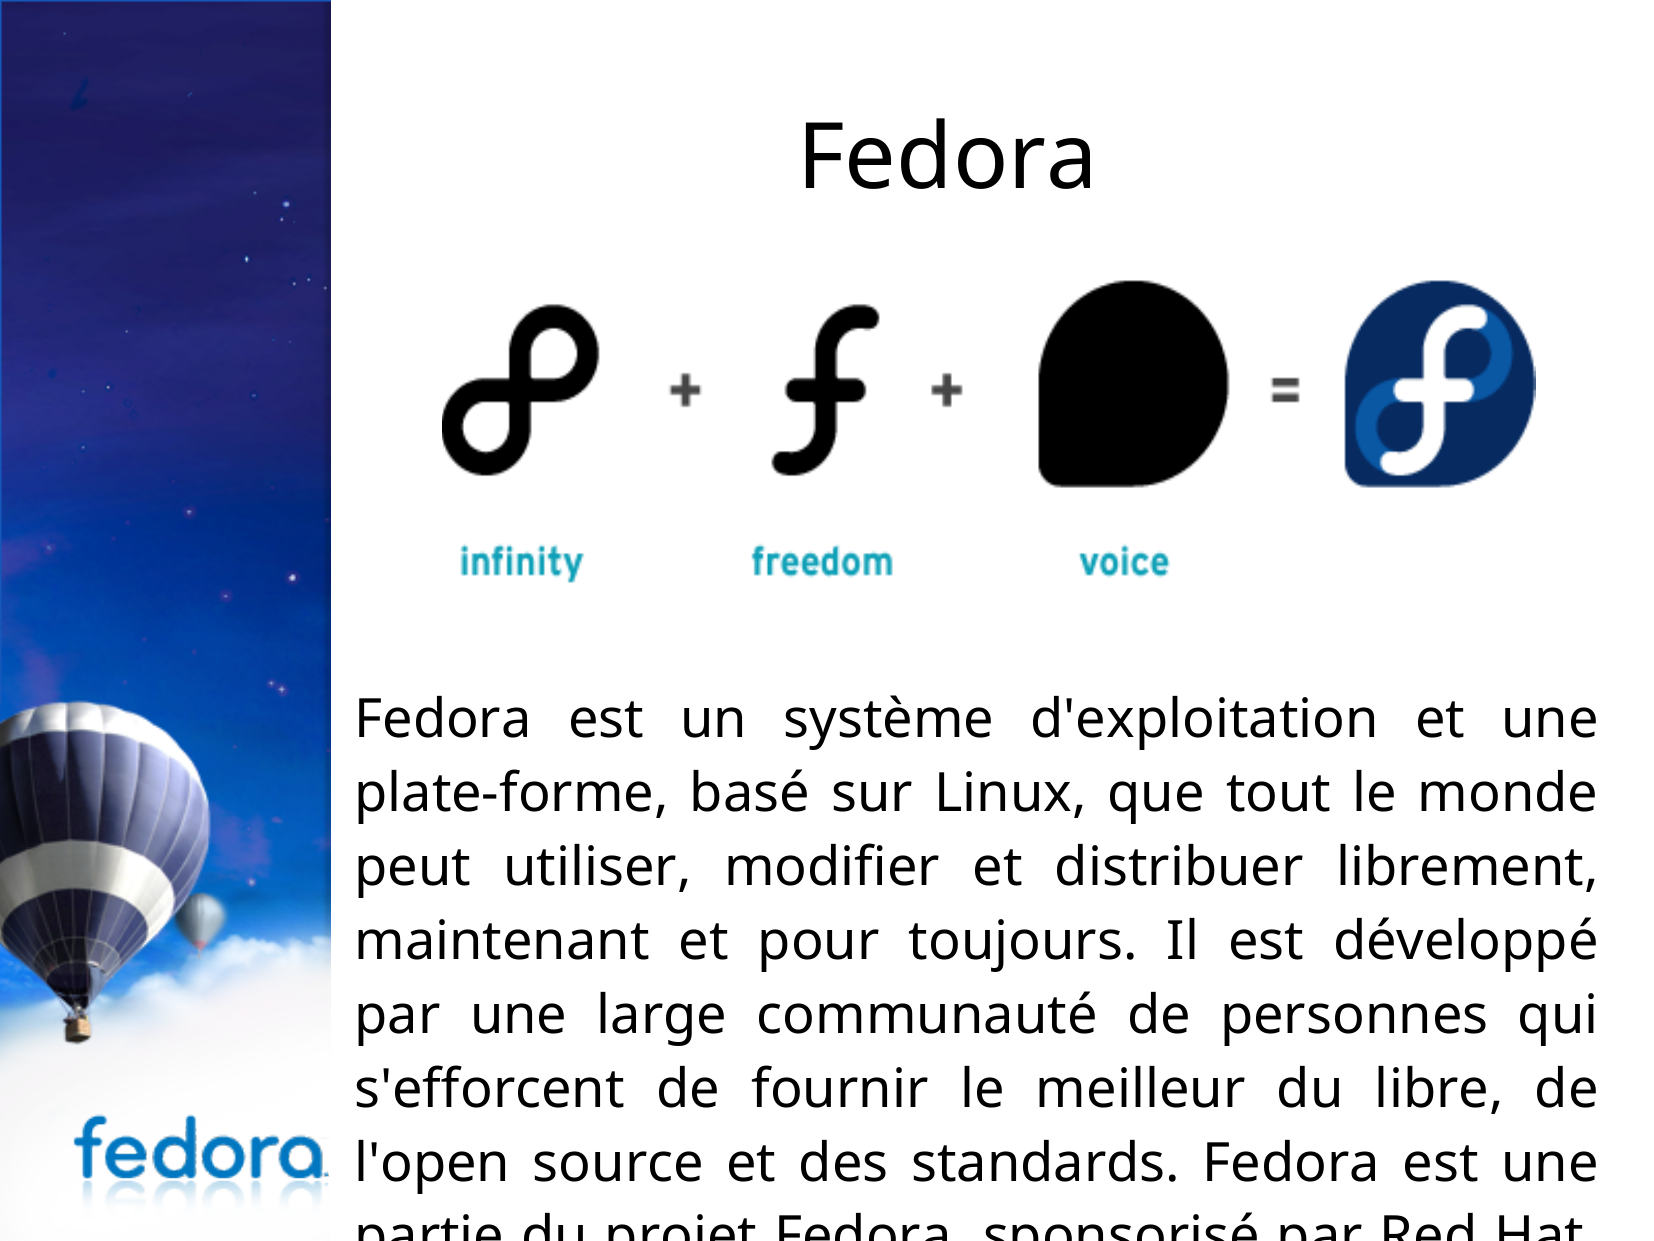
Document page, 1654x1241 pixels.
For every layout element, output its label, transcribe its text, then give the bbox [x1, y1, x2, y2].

picture [0, 0, 331, 1241]
title Fedora [331, 49, 1571, 257]
list Fedora est un système d'exploitation et une plate-forme, basé sur Linux, que tout le monde peut utiliser, modifier et distribuer librement, maintenant et pour toujours. Il est développé par une large communauté de personnes qui s'efforcent de fournir le meilleur du libre, de l'open source et des standards. Fedora est une partie du projet Fedora, sponsorisé par Red Hat, Inc. [354, 679, 1601, 1182]
picture [442, 265, 1536, 616]
